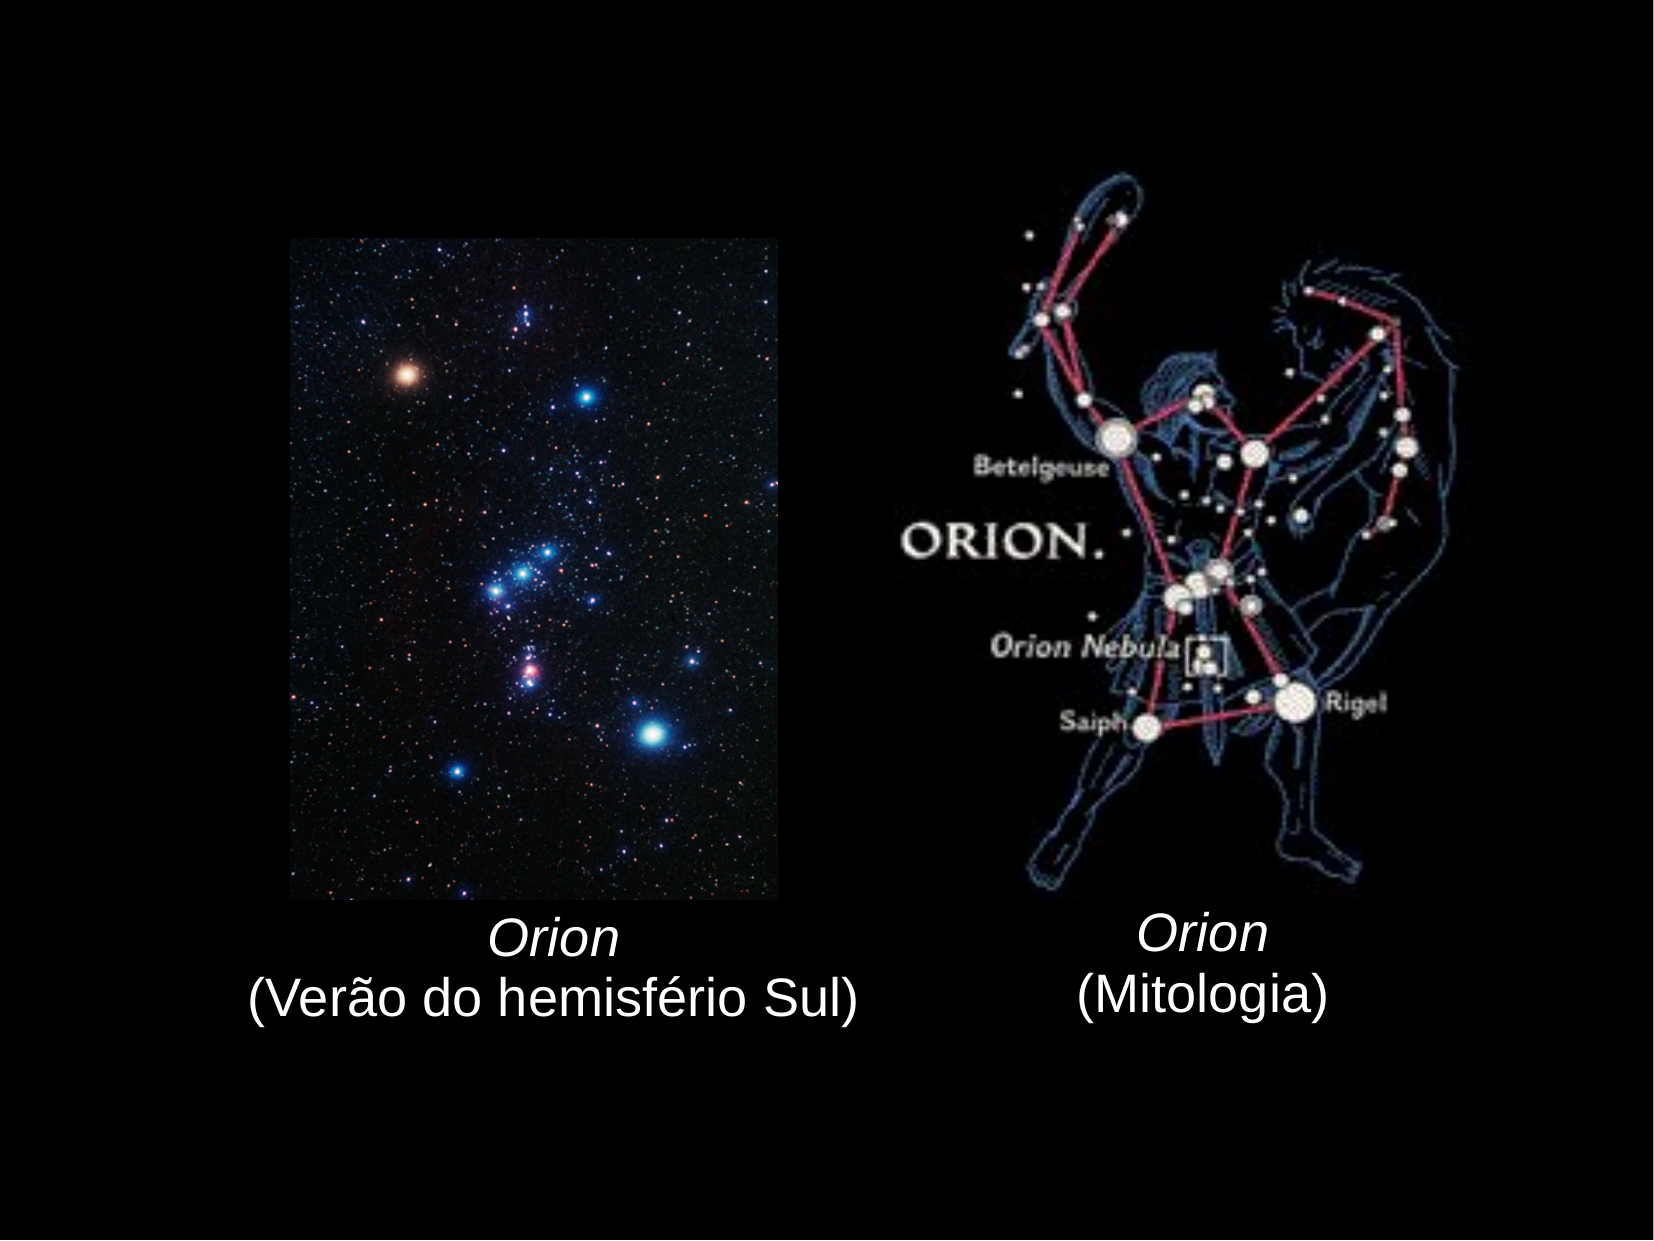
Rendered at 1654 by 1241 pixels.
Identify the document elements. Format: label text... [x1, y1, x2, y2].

picture [290, 238, 778, 900]
text_box Orion (Verão do hemisfério Sul) [232, 900, 879, 1051]
picture [892, 163, 1471, 898]
text_box Orion (Mitologia) [1061, 895, 1345, 1047]
